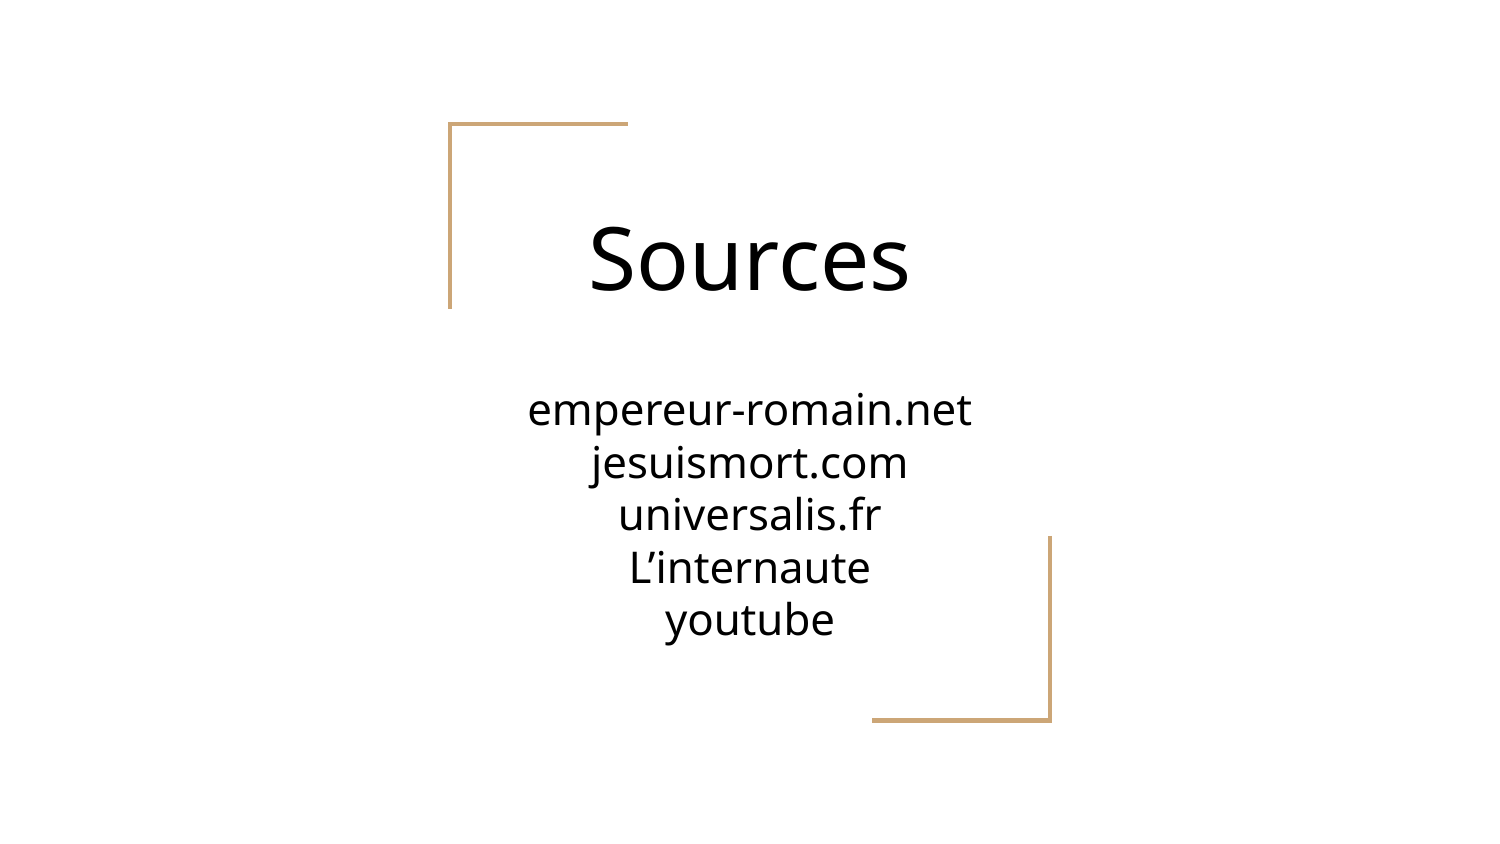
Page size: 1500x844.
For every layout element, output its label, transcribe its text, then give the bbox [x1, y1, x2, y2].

title Sources [499, 70, 1001, 323]
subtitle empereur-romain.net jesuismort.com universalis.fr L’internaute youtube [499, 366, 1001, 662]
